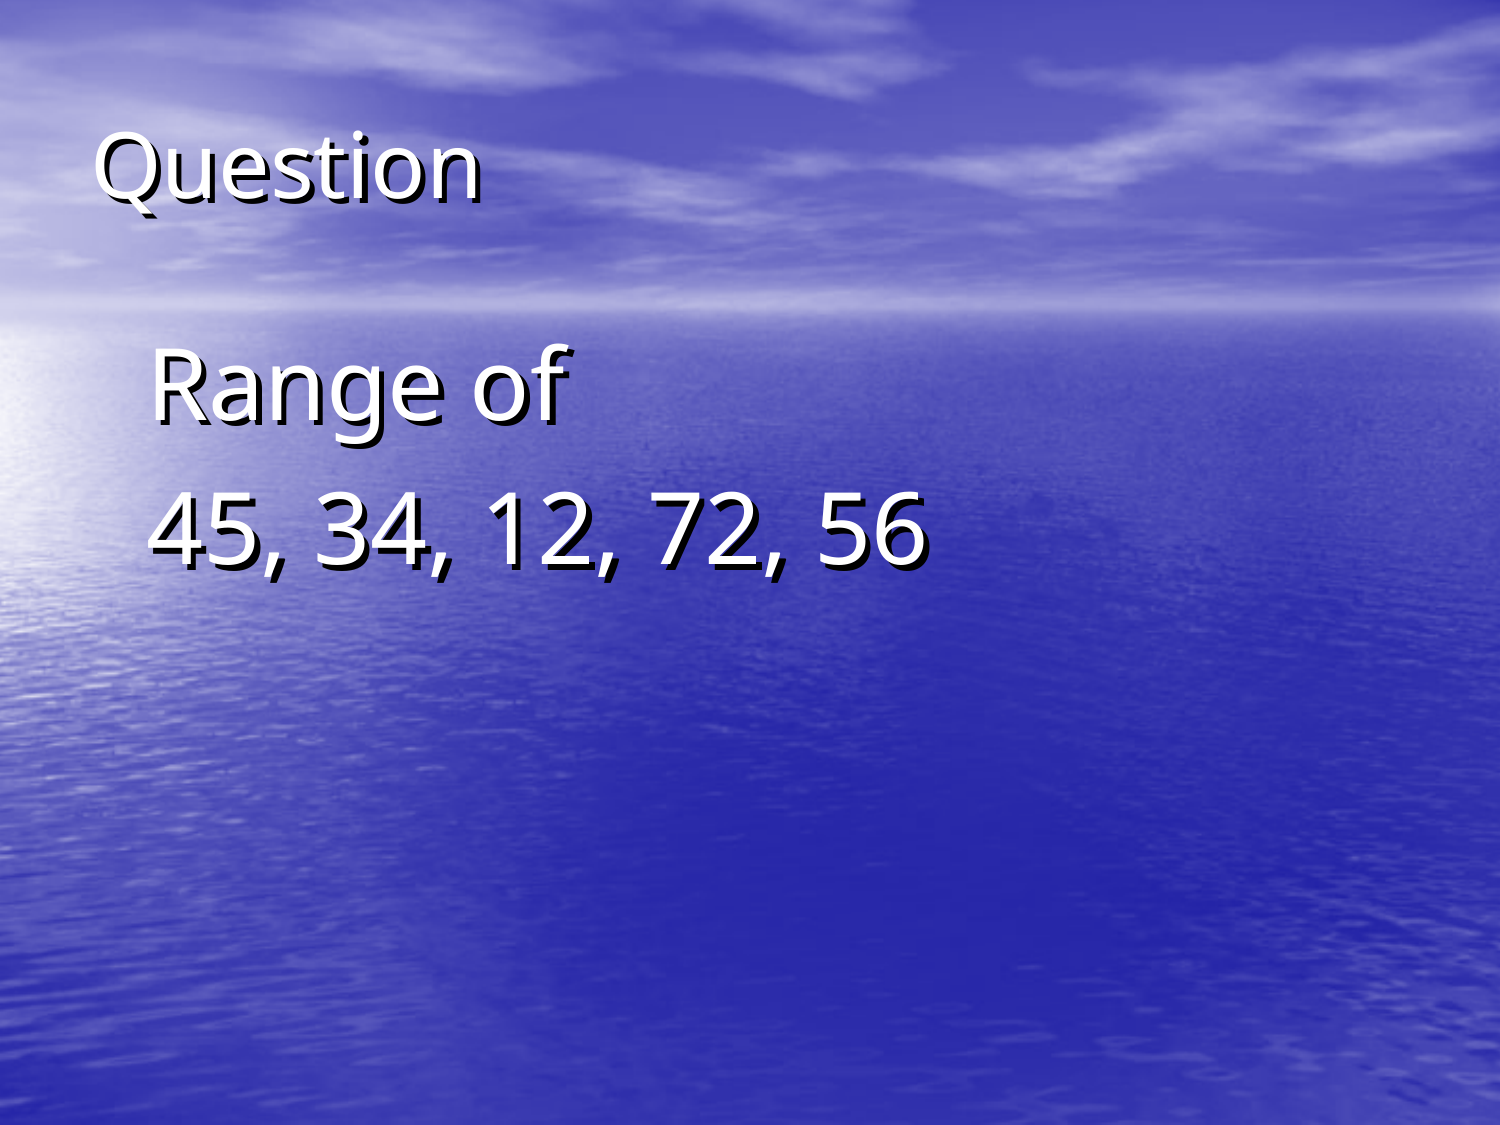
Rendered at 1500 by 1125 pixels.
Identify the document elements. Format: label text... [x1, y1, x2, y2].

title Question [75, 47, 1426, 275]
list Range of 45, 34, 12, 72, 56 [75, 312, 1426, 988]
picture [0, 0, 1500, 1125]
